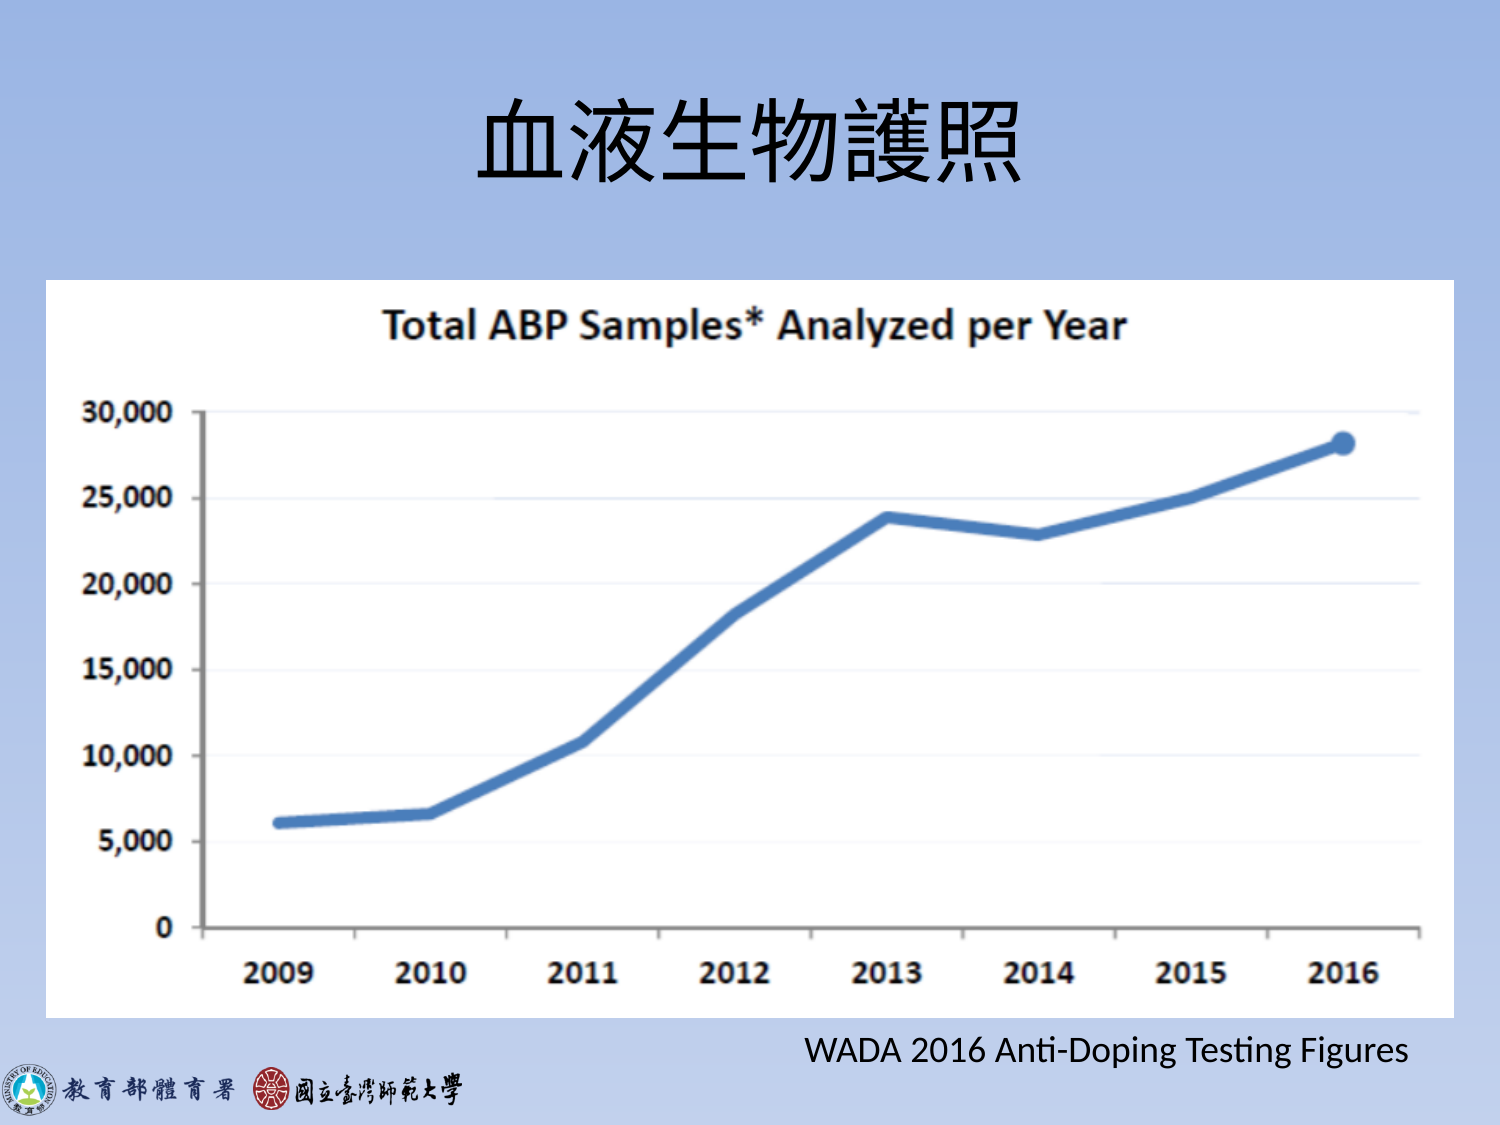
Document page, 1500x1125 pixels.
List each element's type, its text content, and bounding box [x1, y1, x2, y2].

title 血液生物護照 [75, 45, 1426, 233]
picture [46, 280, 1454, 1018]
text_box WADA 2016 Anti-Doping Testing Figures [789, 1018, 1425, 1078]
